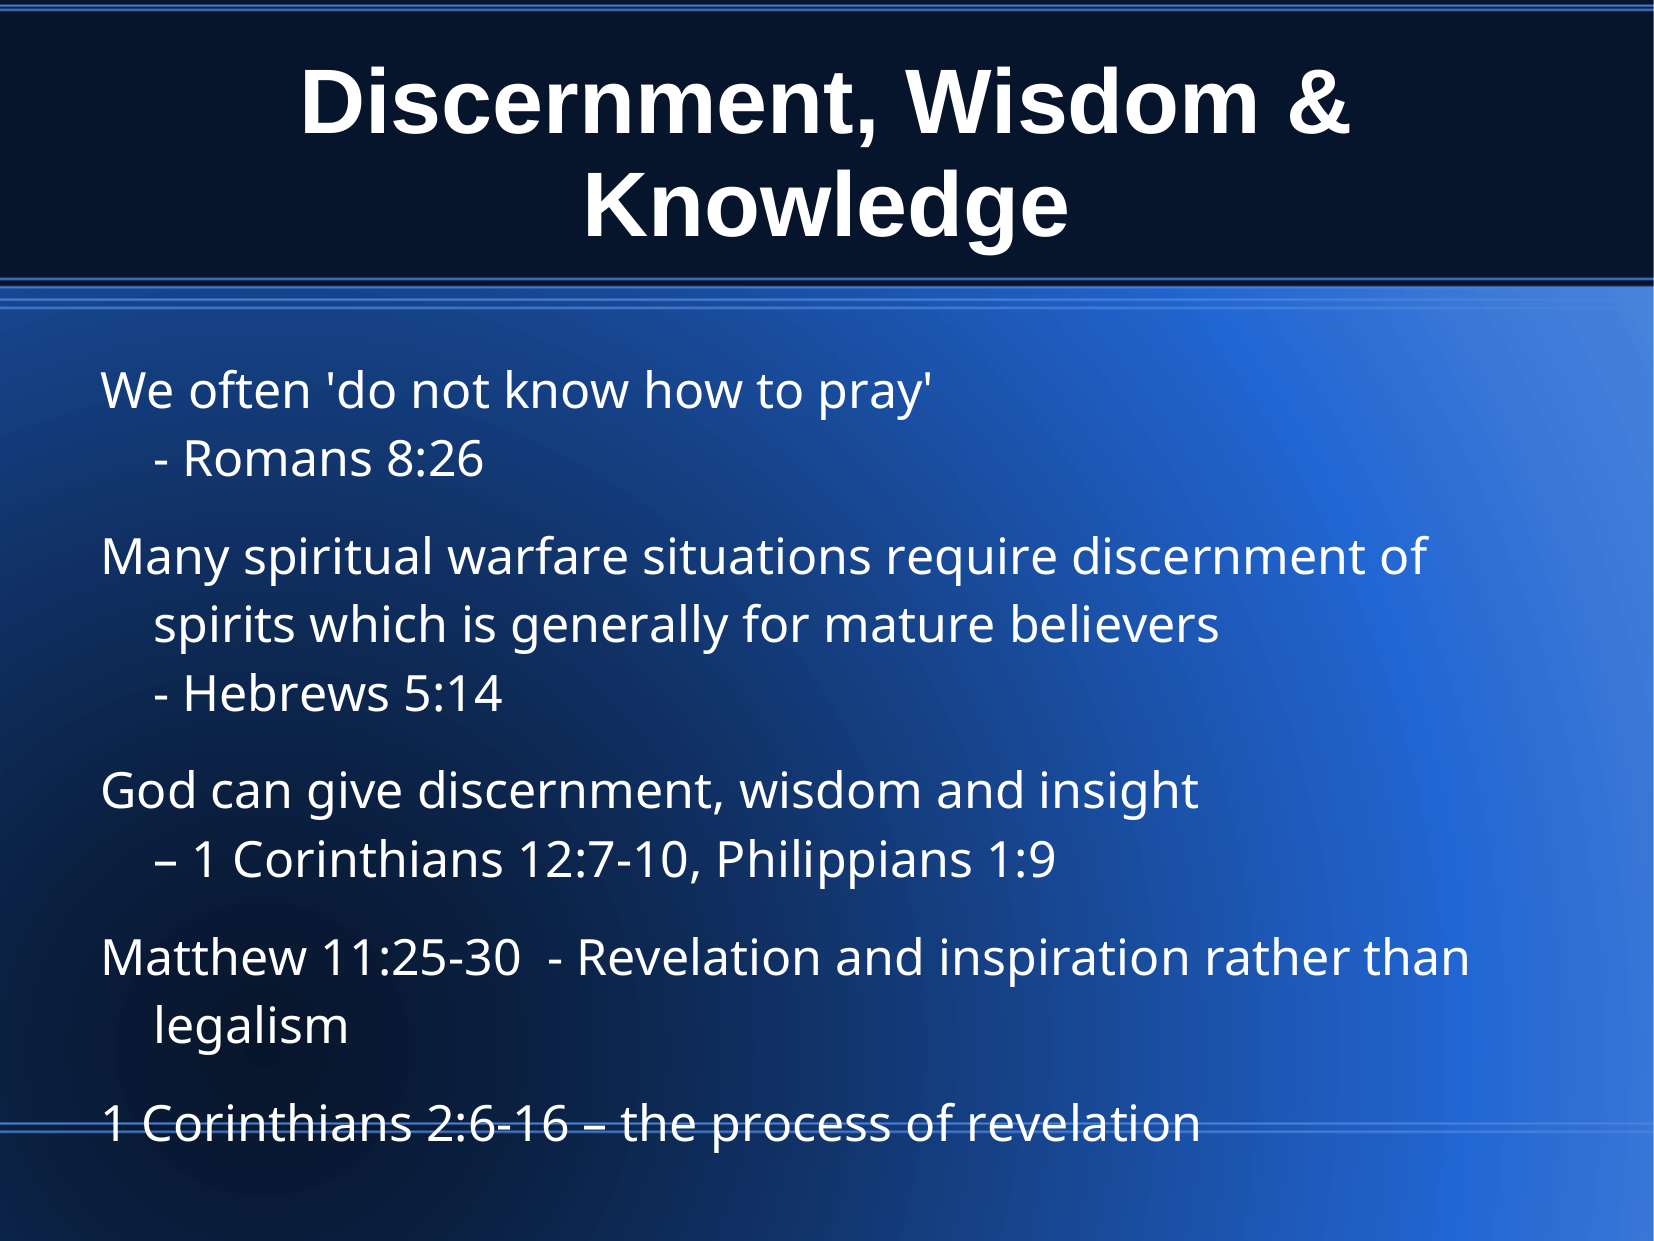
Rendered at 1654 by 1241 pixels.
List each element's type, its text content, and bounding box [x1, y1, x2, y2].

title Discernment, Wisdom & Knowledge [82, 50, 1571, 256]
list We often 'do not know how to pray' - Romans 8:26 Many spiritual warfare situations require discernment of spirits which is generally for mature believers - Hebrews 5:14 God can give discernment, wisdom and insight – 1 Corinthians 12:7-10, Philippians 1:9 Matthew 11:25-30 - Revelation and inspiration rather than legalism 1 Corinthians 2:6-16 – the process of revelation [82, 355, 1571, 1077]
picture [0, 0, 1654, 1241]
